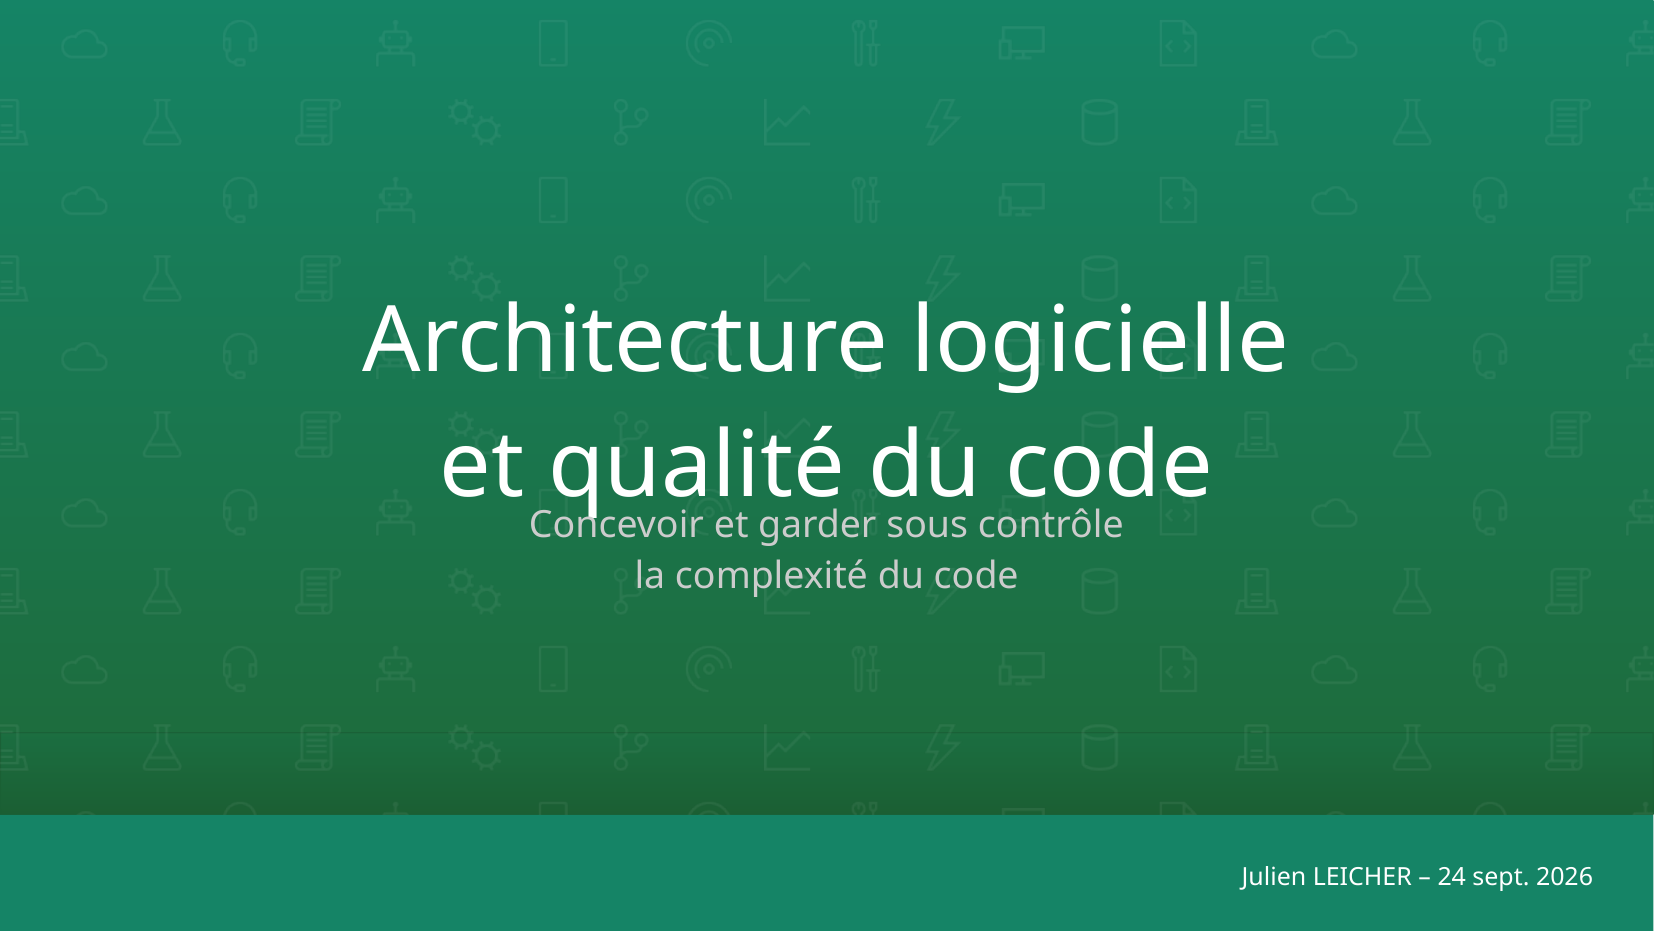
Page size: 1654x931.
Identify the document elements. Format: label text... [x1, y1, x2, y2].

text_box Julien LEICHER – 1 mars 2022 [0, 815, 1654, 931]
text_box Concevoir et garder sous contrôle la complexité du code [504, 490, 1149, 615]
text_box [0, 0, 1654, 815]
text_box Architecture logicielle et qualité du code [23, 265, 1630, 504]
